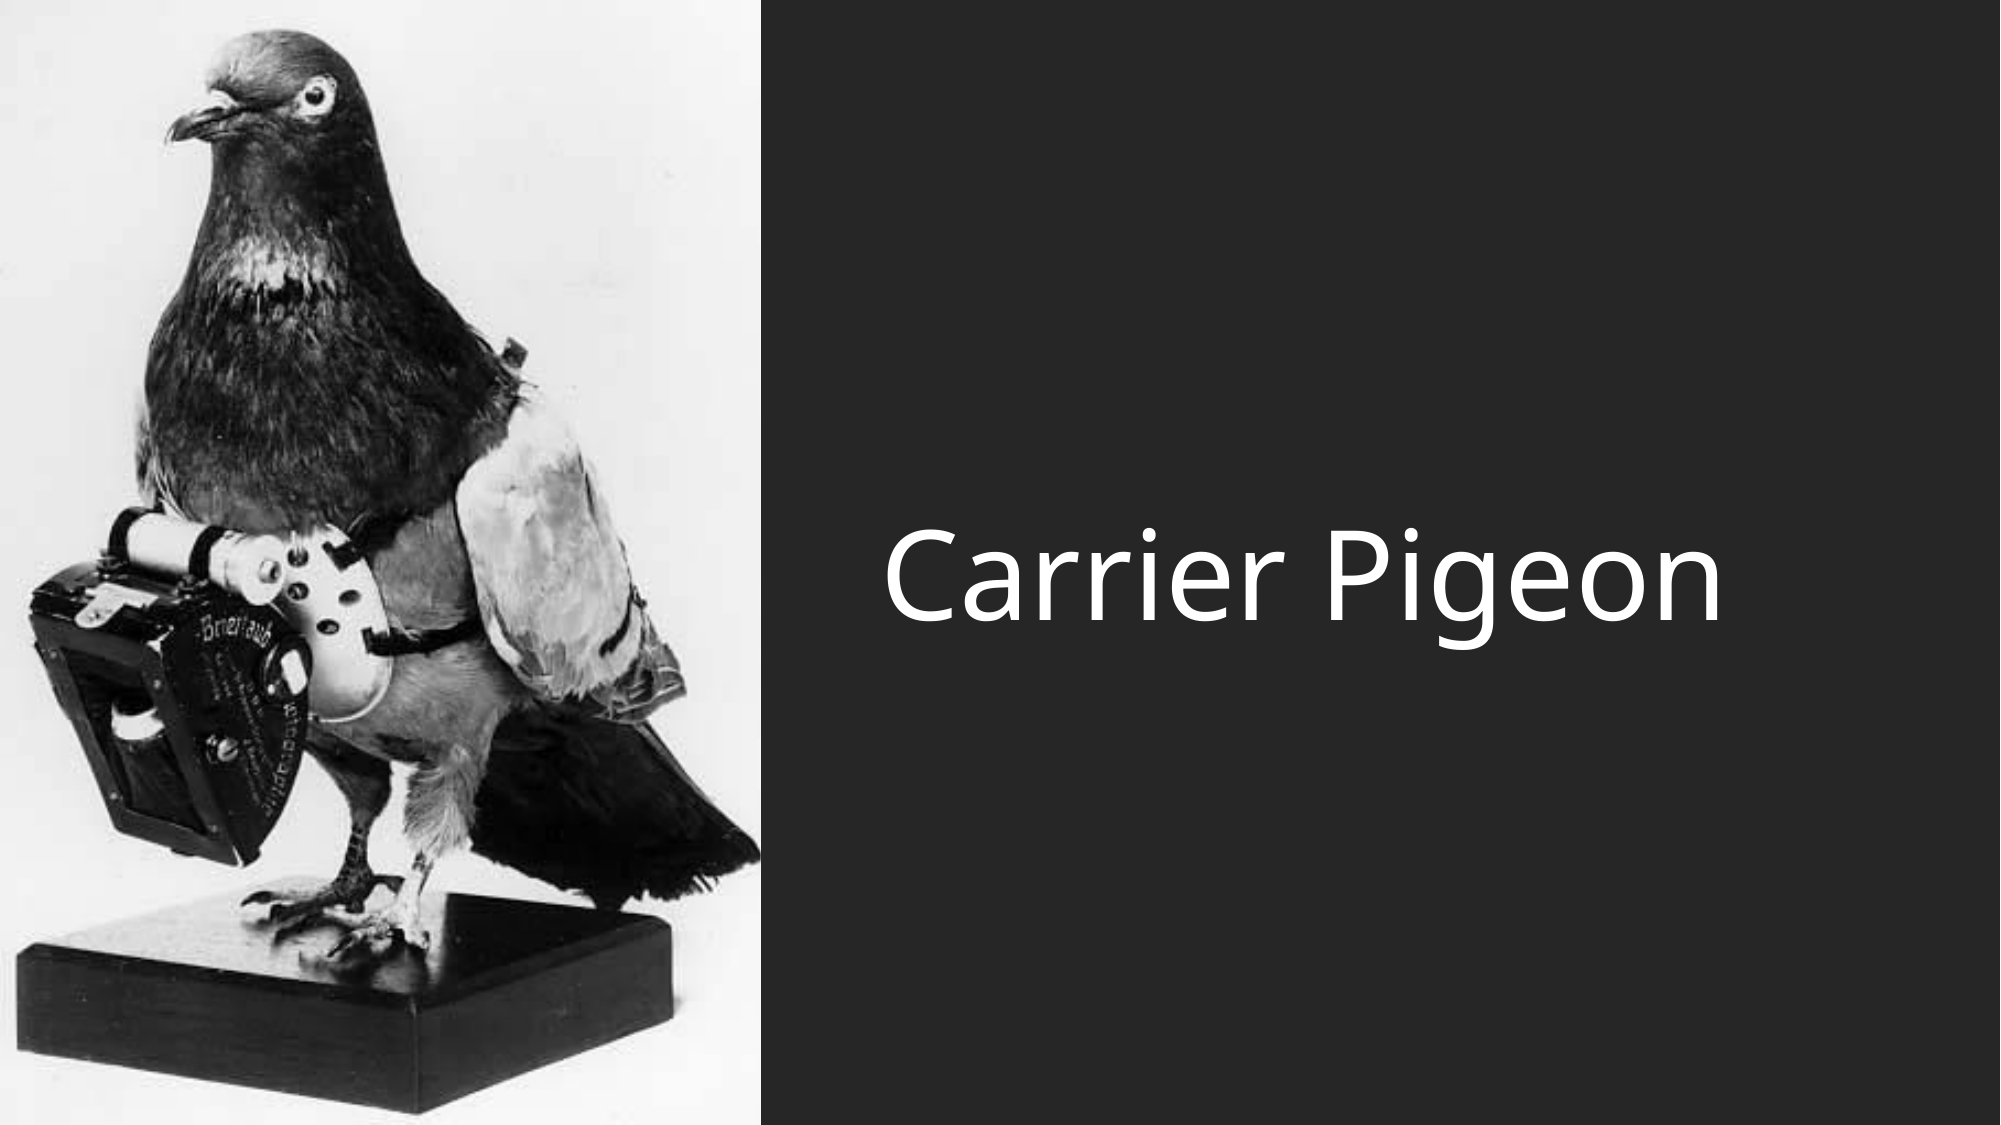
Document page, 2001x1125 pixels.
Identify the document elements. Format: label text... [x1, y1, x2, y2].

text_box [761, 0, 2000, 1125]
picture [0, 0, 761, 1125]
title Carrier Pigeon [865, 104, 1895, 655]
